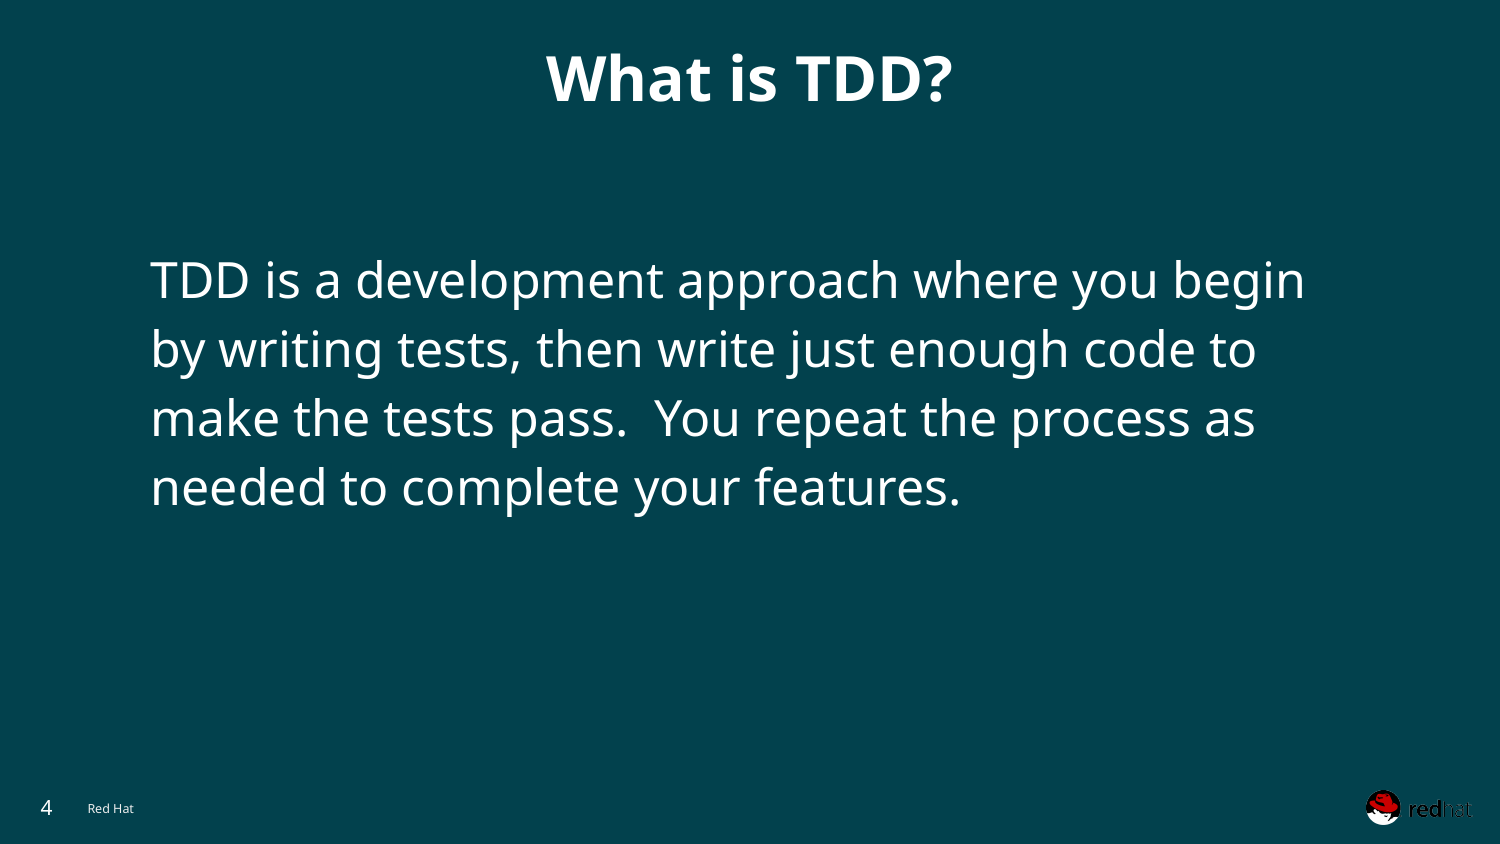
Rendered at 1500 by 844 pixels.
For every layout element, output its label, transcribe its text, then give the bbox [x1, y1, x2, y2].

slide_number 1 [16, 776, 77, 842]
title What is TDD? [135, 12, 1365, 140]
list TDD is a development approach where you begin by writing tests, then write just enough code to make the tests pass. You repeat the process as needed to complete your features. [135, 152, 1365, 726]
picture [1366, 790, 1474, 825]
